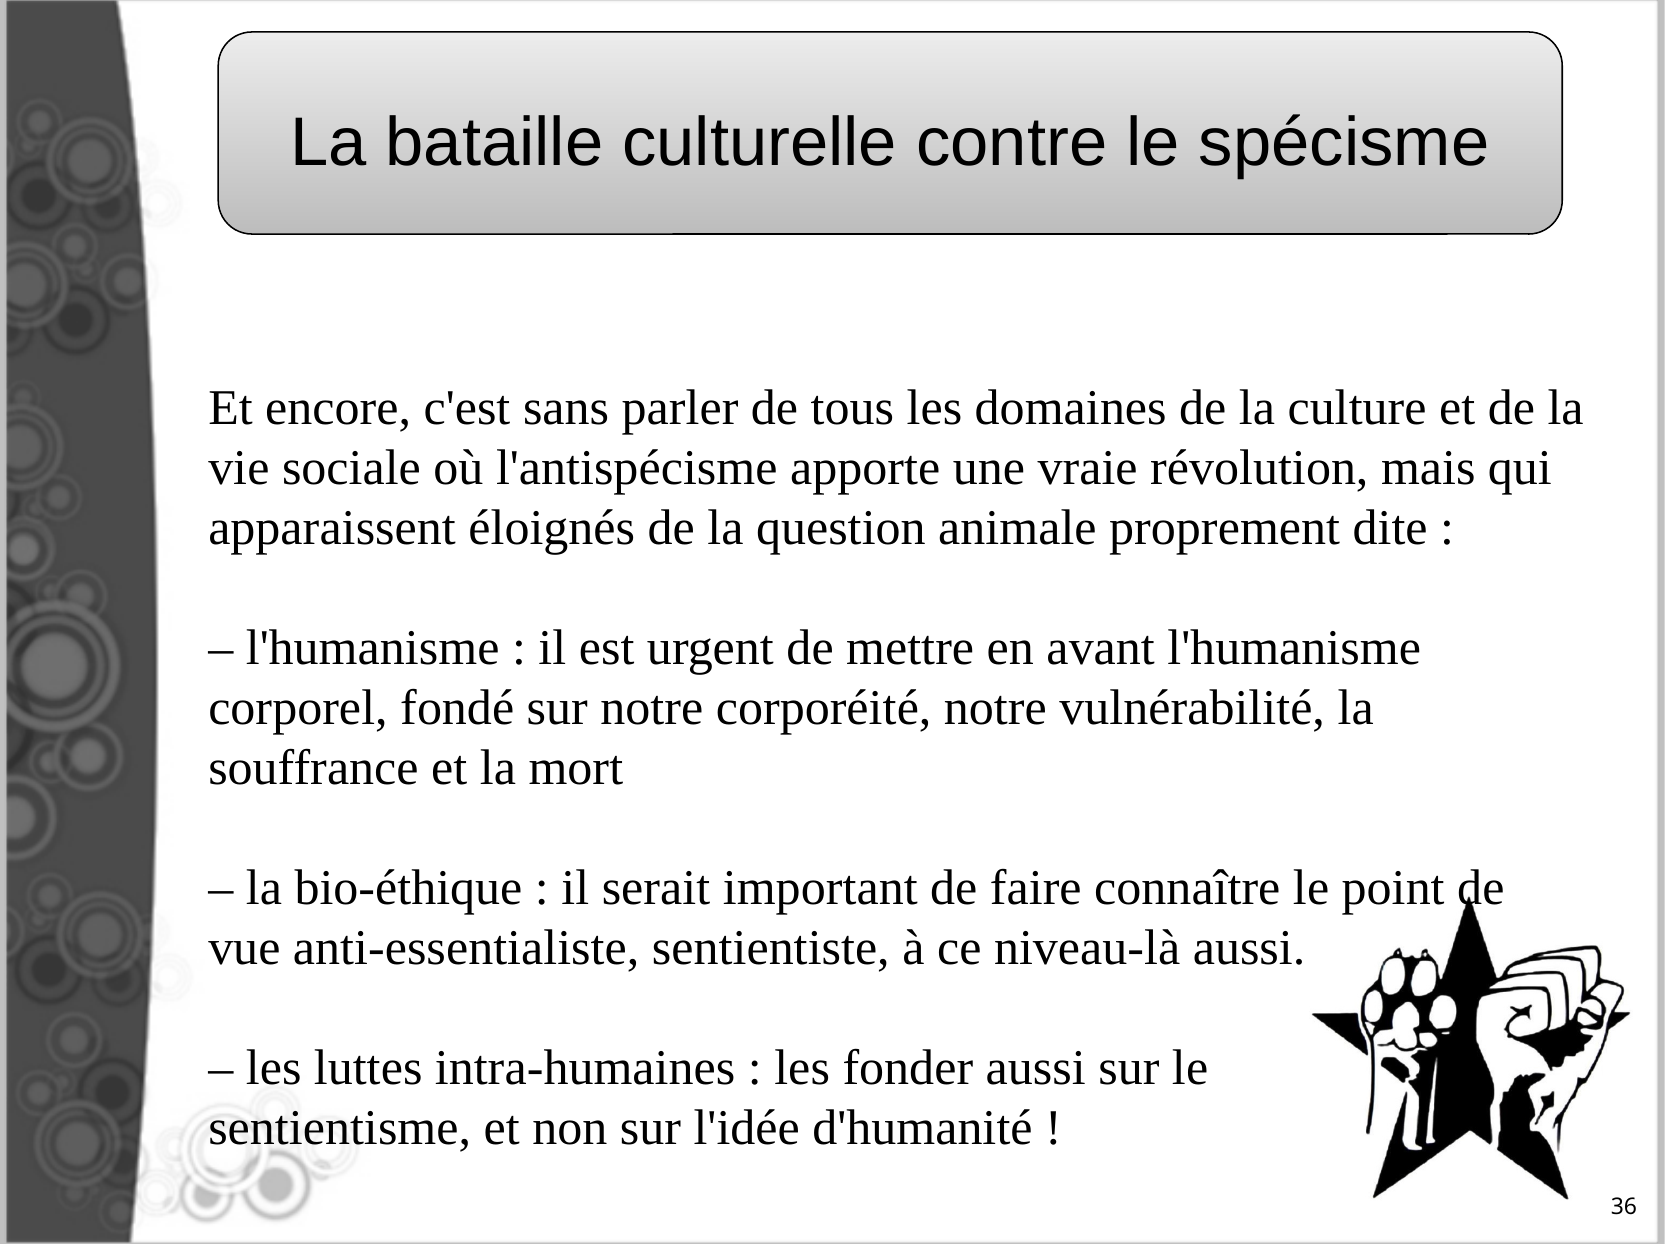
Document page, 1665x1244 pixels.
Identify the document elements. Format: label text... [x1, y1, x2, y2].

text_box La bataille culturelle contre le spécisme [228, 88, 1553, 187]
text_box Et encore, c'est sans parler de tous les domaines de la culture et de la vie sociale où l'antispécisme apporte une vraie révolution, mais qui apparaissent éloignés de la question animale proprement dite : – l'humanisme : il est urgent de mettre en avant l'humanisme corporel, fondé sur notre corporéité, notre vulnérabilité, la souffrance et la mort – la bio-éthique : il serait important de faire connaître le point de vue anti-essentialiste, sentientiste, à ce niveau-là aussi. – les luttes intra-humaines : les fonder aussi sur le sentientisme, et non sur l'idée d'humanité ! [200, 307, 1595, 1162]
slide_number <numéro> [1596, 1183, 1665, 1225]
text_box [218, 31, 1563, 235]
picture [3, 0, 1662, 1244]
